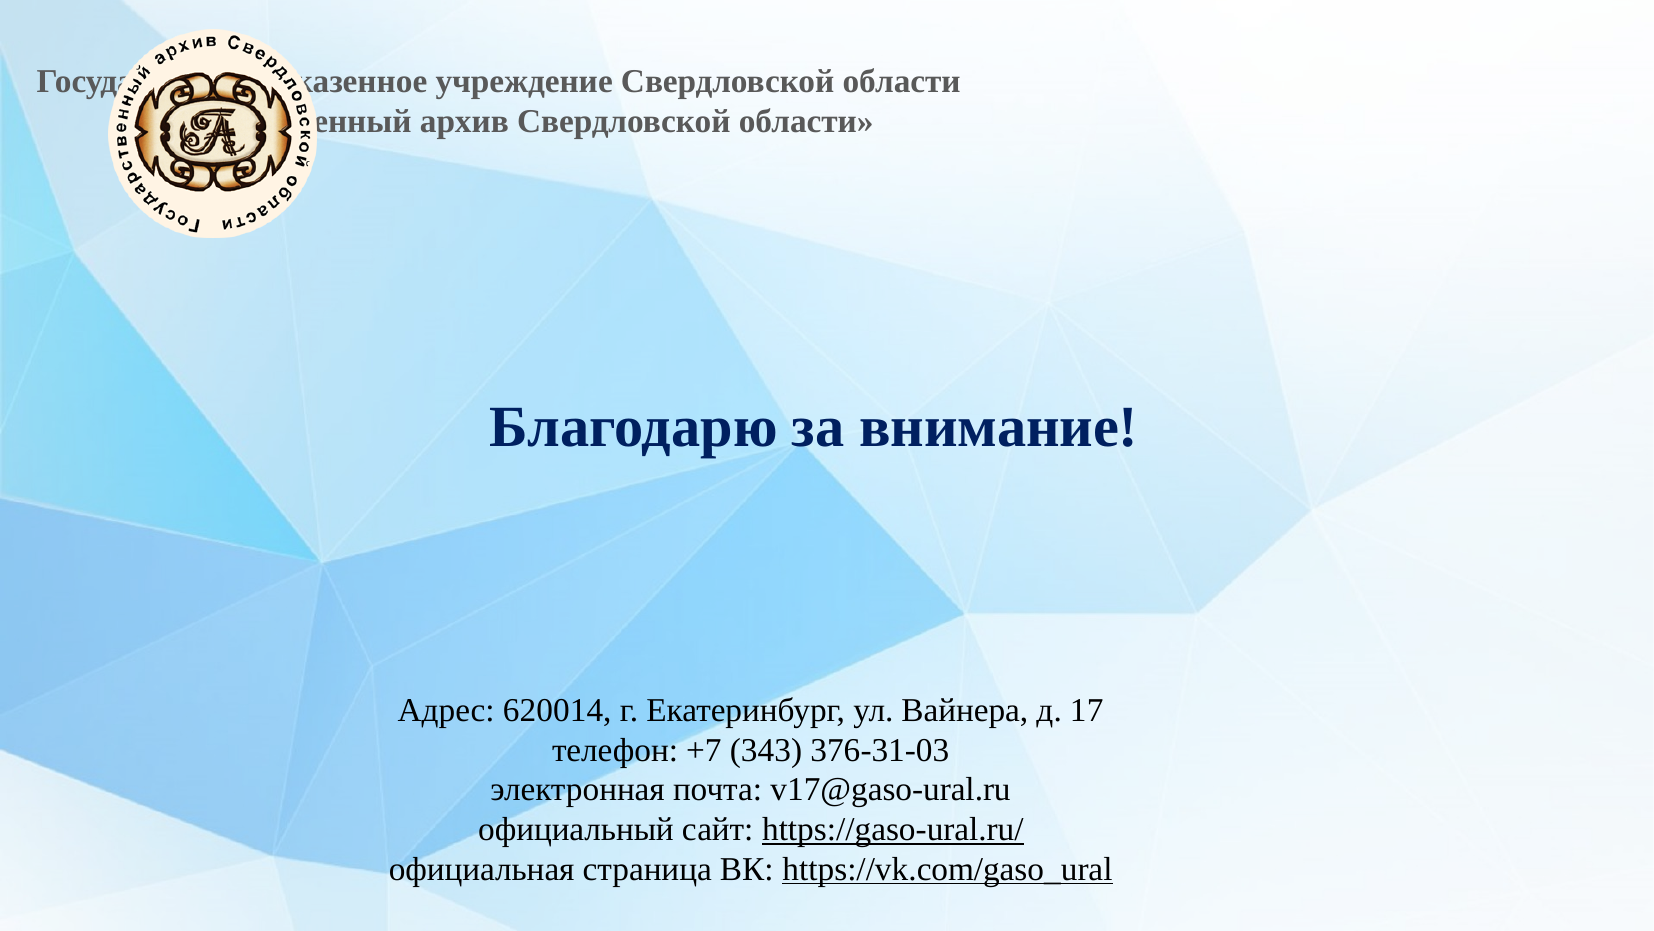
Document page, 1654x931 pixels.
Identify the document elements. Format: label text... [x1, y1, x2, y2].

title Благодарю за внимание! [73, 187, 1556, 659]
picture [108, 29, 317, 238]
list Адрес: 620014, г. Екатеринбург, ул. Вайнера, д. 17 телефон: +7 (343) 376-31-03 электронная почта: v17@gaso-ural.ru официальный сайт: https://gaso-ural.ru/ официальная страница ВК: https://vk.com/gaso_ural [353, 687, 1276, 931]
text_box Государственное казенное учреждение Свердловской области «Государственный архив Свердловской области» [317, 51, 1648, 181]
text_box Государственное казенное учреждение Свердловской области «Государственный архив Свердловской области» [22, 51, 108, 181]
